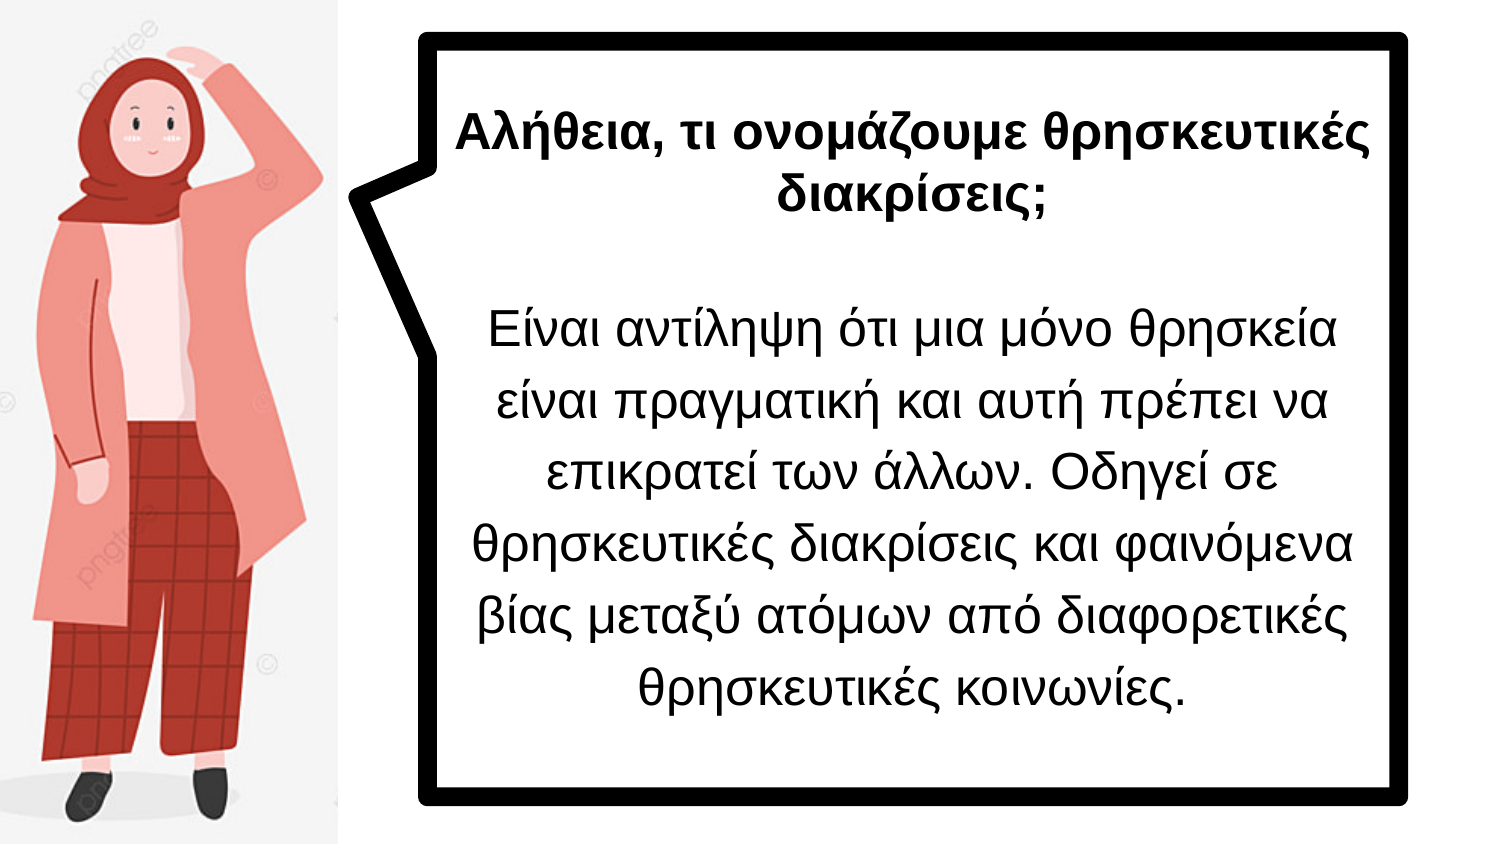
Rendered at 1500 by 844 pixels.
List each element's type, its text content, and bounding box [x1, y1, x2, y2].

picture [0, 0, 338, 844]
text_box Αλήθεια, τι ονομάζουμε θρησκευτικές διακρίσεις; Είναι αντίληψη ότι μια μόνο θρησκεία είναι πραγματική και αυτή πρέπει να επικρατεί των άλλων. Οδηγεί σε θρησκευτικές διακρίσεις και φαινόμενα βίας μεταξύ ατόμων από διαφορετικές θρησκευτικές κοινωνίες. [357, 41, 1399, 797]
